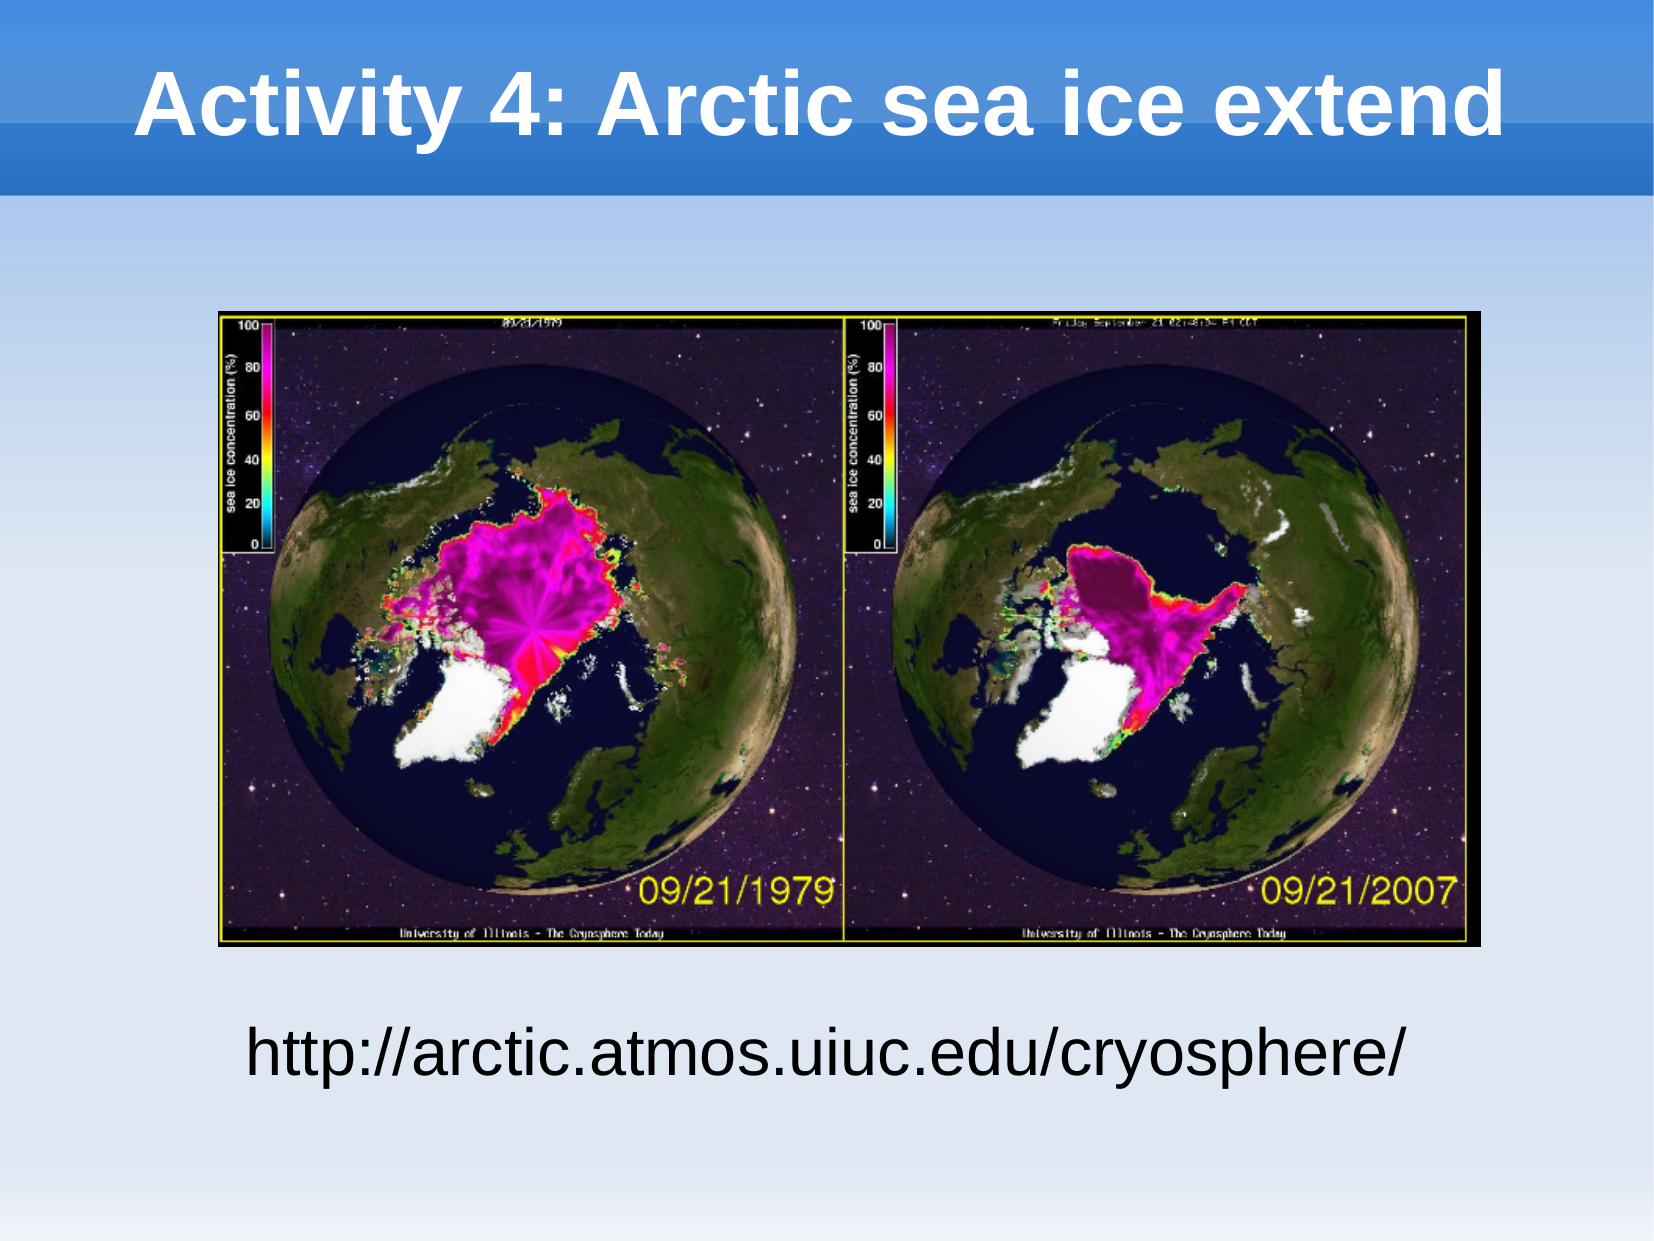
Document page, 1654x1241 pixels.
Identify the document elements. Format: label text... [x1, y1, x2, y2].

title Activity 4: Arctic sea ice extend [76, 0, 1565, 208]
picture [0, 0, 1654, 1241]
subtitle http://arctic.atmos.uiuc.edu/cryosphere/ [82, 1003, 1571, 1102]
